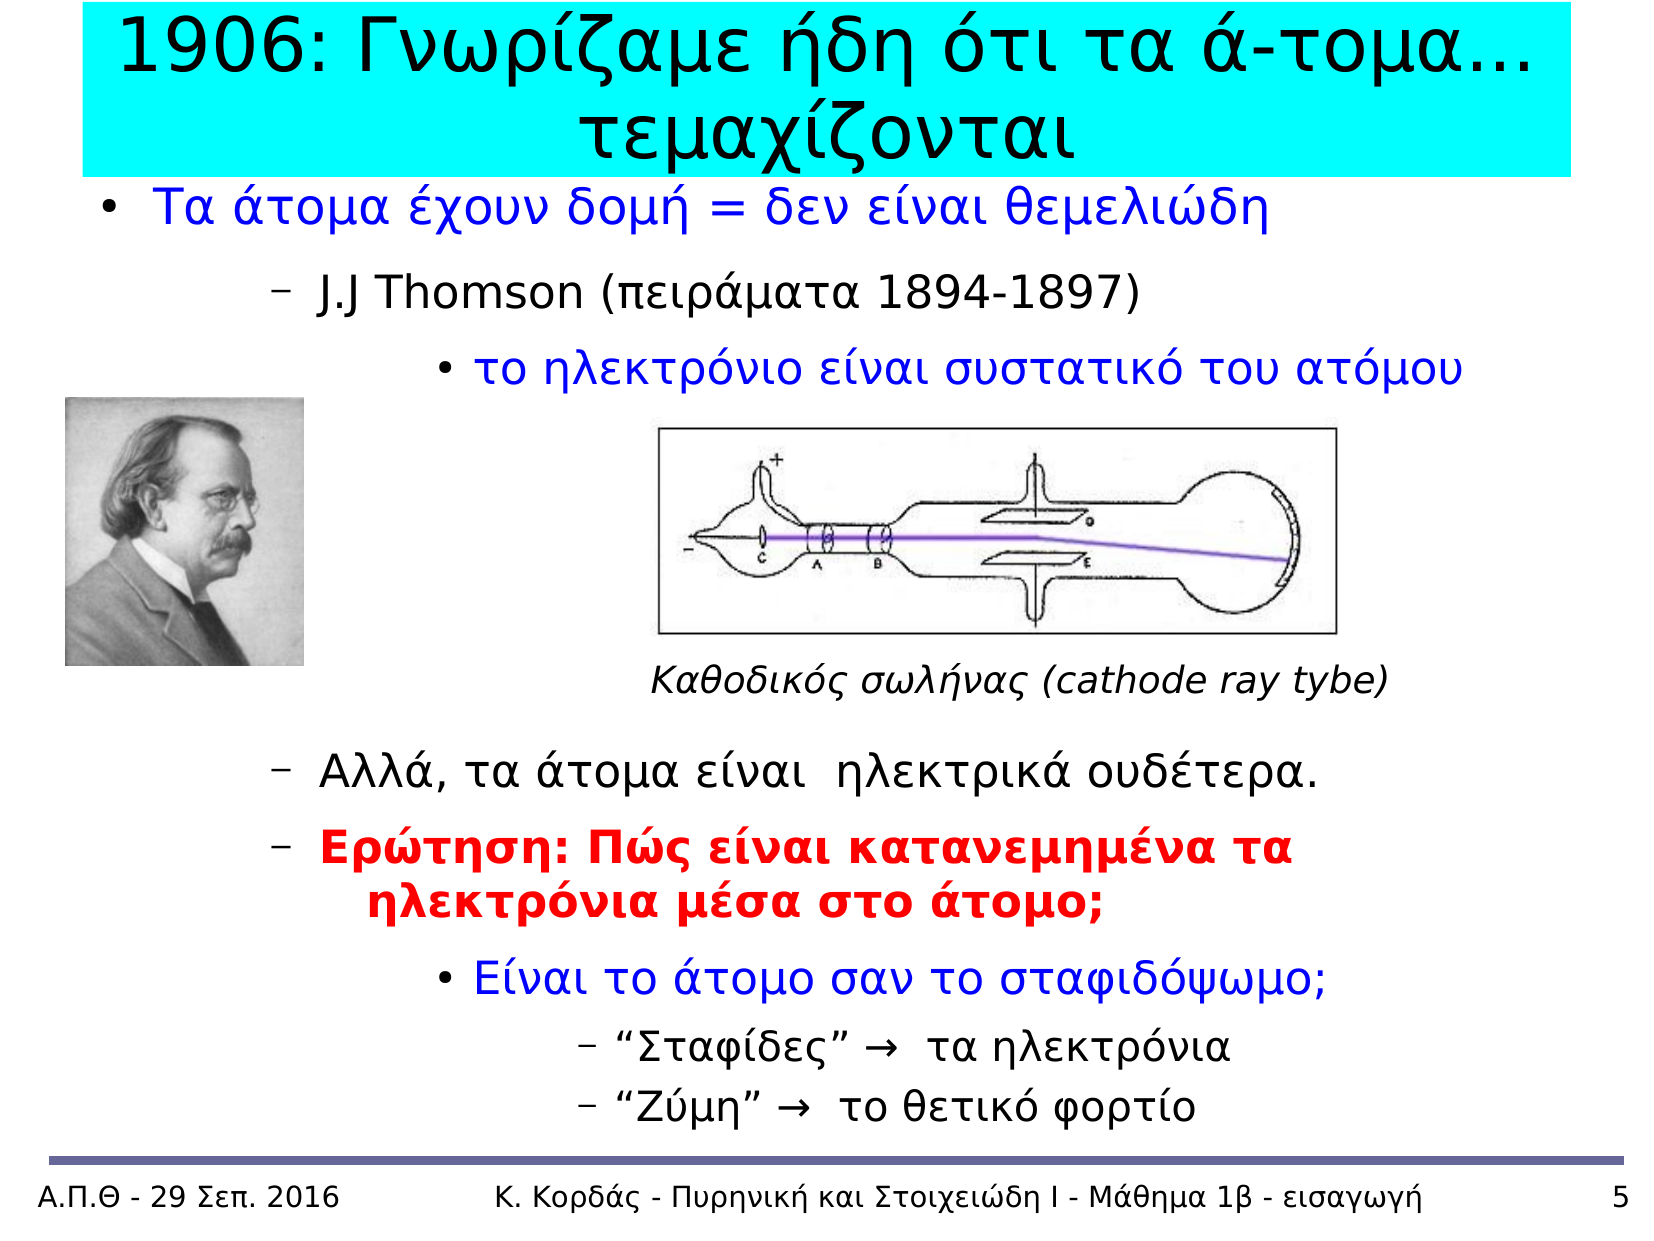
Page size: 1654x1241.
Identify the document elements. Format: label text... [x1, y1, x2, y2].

picture [65, 397, 304, 666]
picture [650, 417, 1346, 644]
title 1906: Γνωρίζαμε ήδη ότι τα ά-τομα... τεμαχίζονται [82, 1, 1571, 177]
text_box Καθοδικός σωλήνας (cathode ray tybe) [635, 651, 1407, 711]
list Τα άτομα έχουν δομή = δεν είναι θεμελιώδη J.J Thomson (πειράματα 1894-1897) το ηλεκτρόνιο είναι συστατικό του ατόμου Αλλά, τα άτομα είναι ηλεκτρικά ουδέτερα. Ερώτηση: Πώς είναι κατανεμημένα τα ηλεκτρόνια μέσα στο άτομο; Είναι το άτομο σαν το σταφιδόψωμο; “Σταφίδες” → τα ηλεκτρόνια “Ζύμη” → το θετικό φορτίο [82, 177, 1571, 1136]
